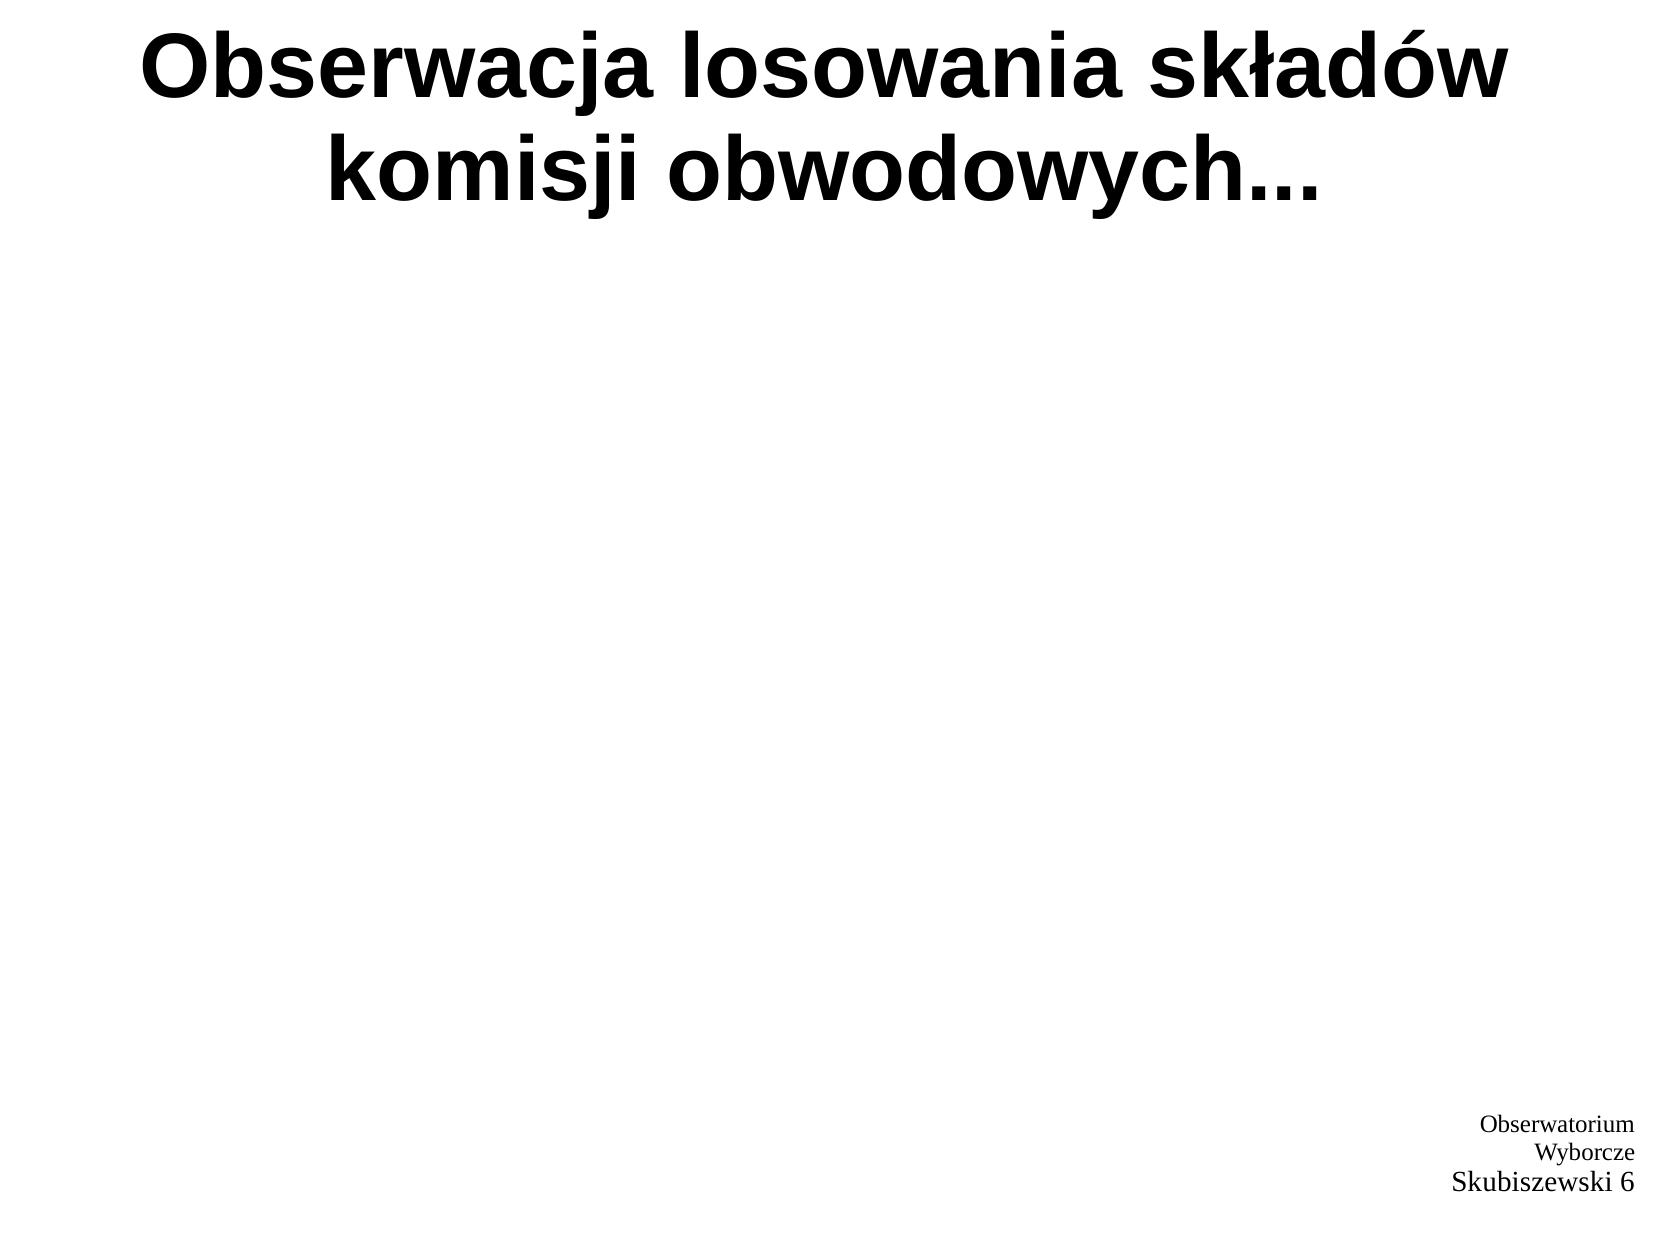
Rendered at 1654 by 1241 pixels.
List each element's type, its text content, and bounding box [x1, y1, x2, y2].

title Obserwacja losowania składów komisji obwodowych... [15, 15, 1636, 221]
